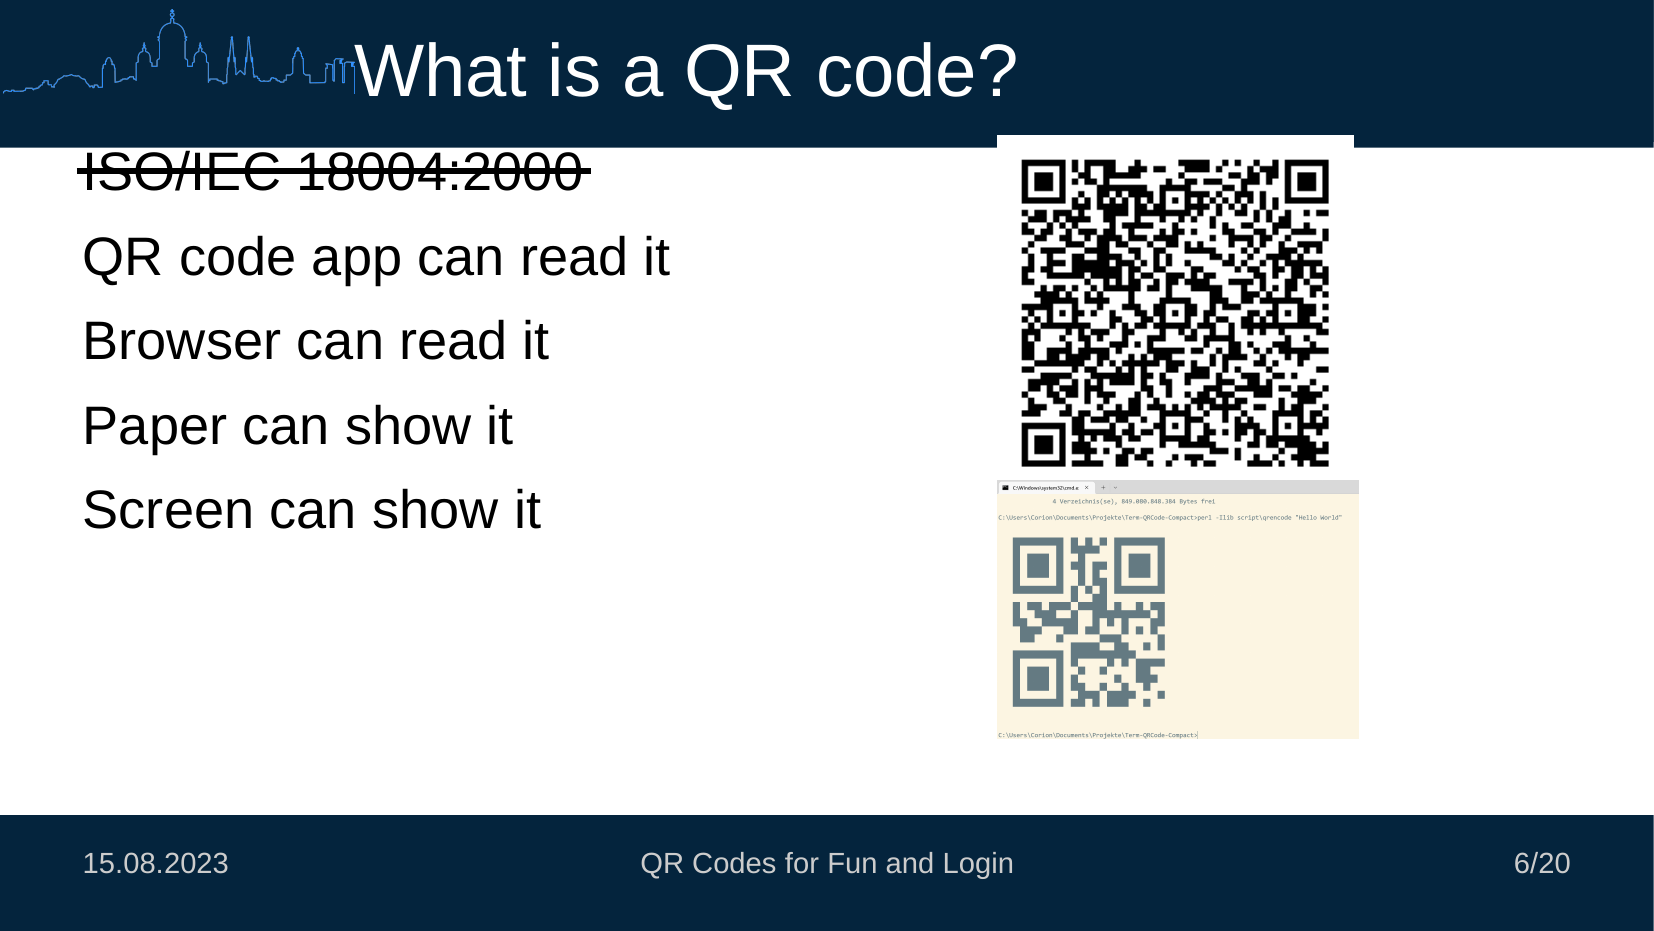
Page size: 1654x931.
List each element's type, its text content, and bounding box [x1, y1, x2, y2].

list ISO/IEC 18004:2000 QR code app can read it Browser can read it Paper can show it Screen can show it [82, 141, 809, 815]
picture [3, 9, 354, 94]
picture [997, 135, 1359, 739]
title What is a QR code? [354, 5, 1654, 136]
